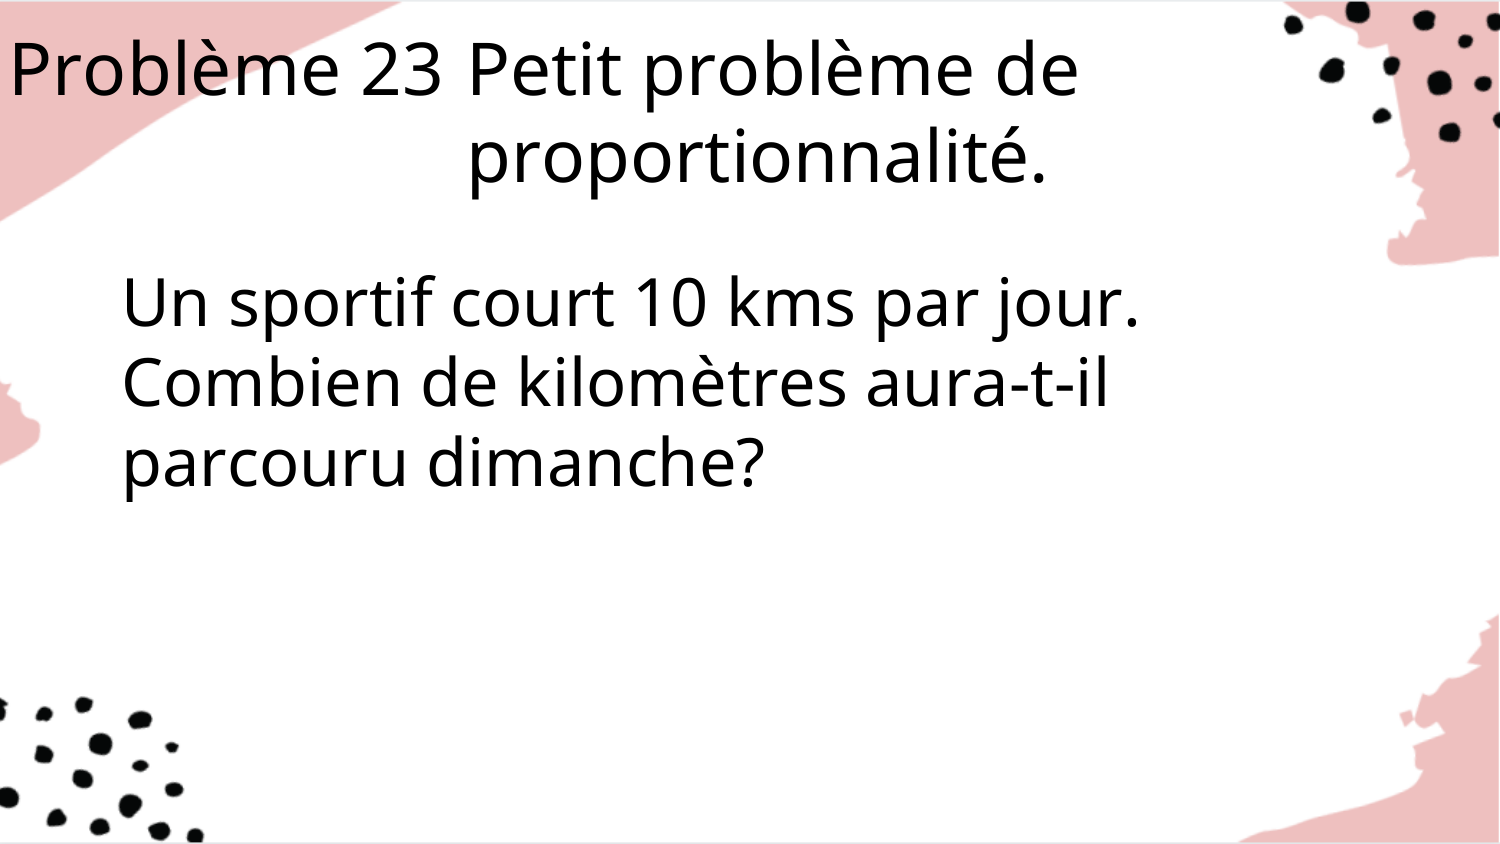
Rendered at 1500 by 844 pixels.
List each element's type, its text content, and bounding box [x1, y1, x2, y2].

picture [0, 0, 1500, 844]
text_box Un sportif court 10 kms par jour. Combien de kilomètres aura-t-il parcouru dimanche? [106, 245, 1381, 518]
text_box Problème 23 [0, 7, 691, 127]
text_box Petit problème de proportionnalité. [691, 7, 1148, 127]
